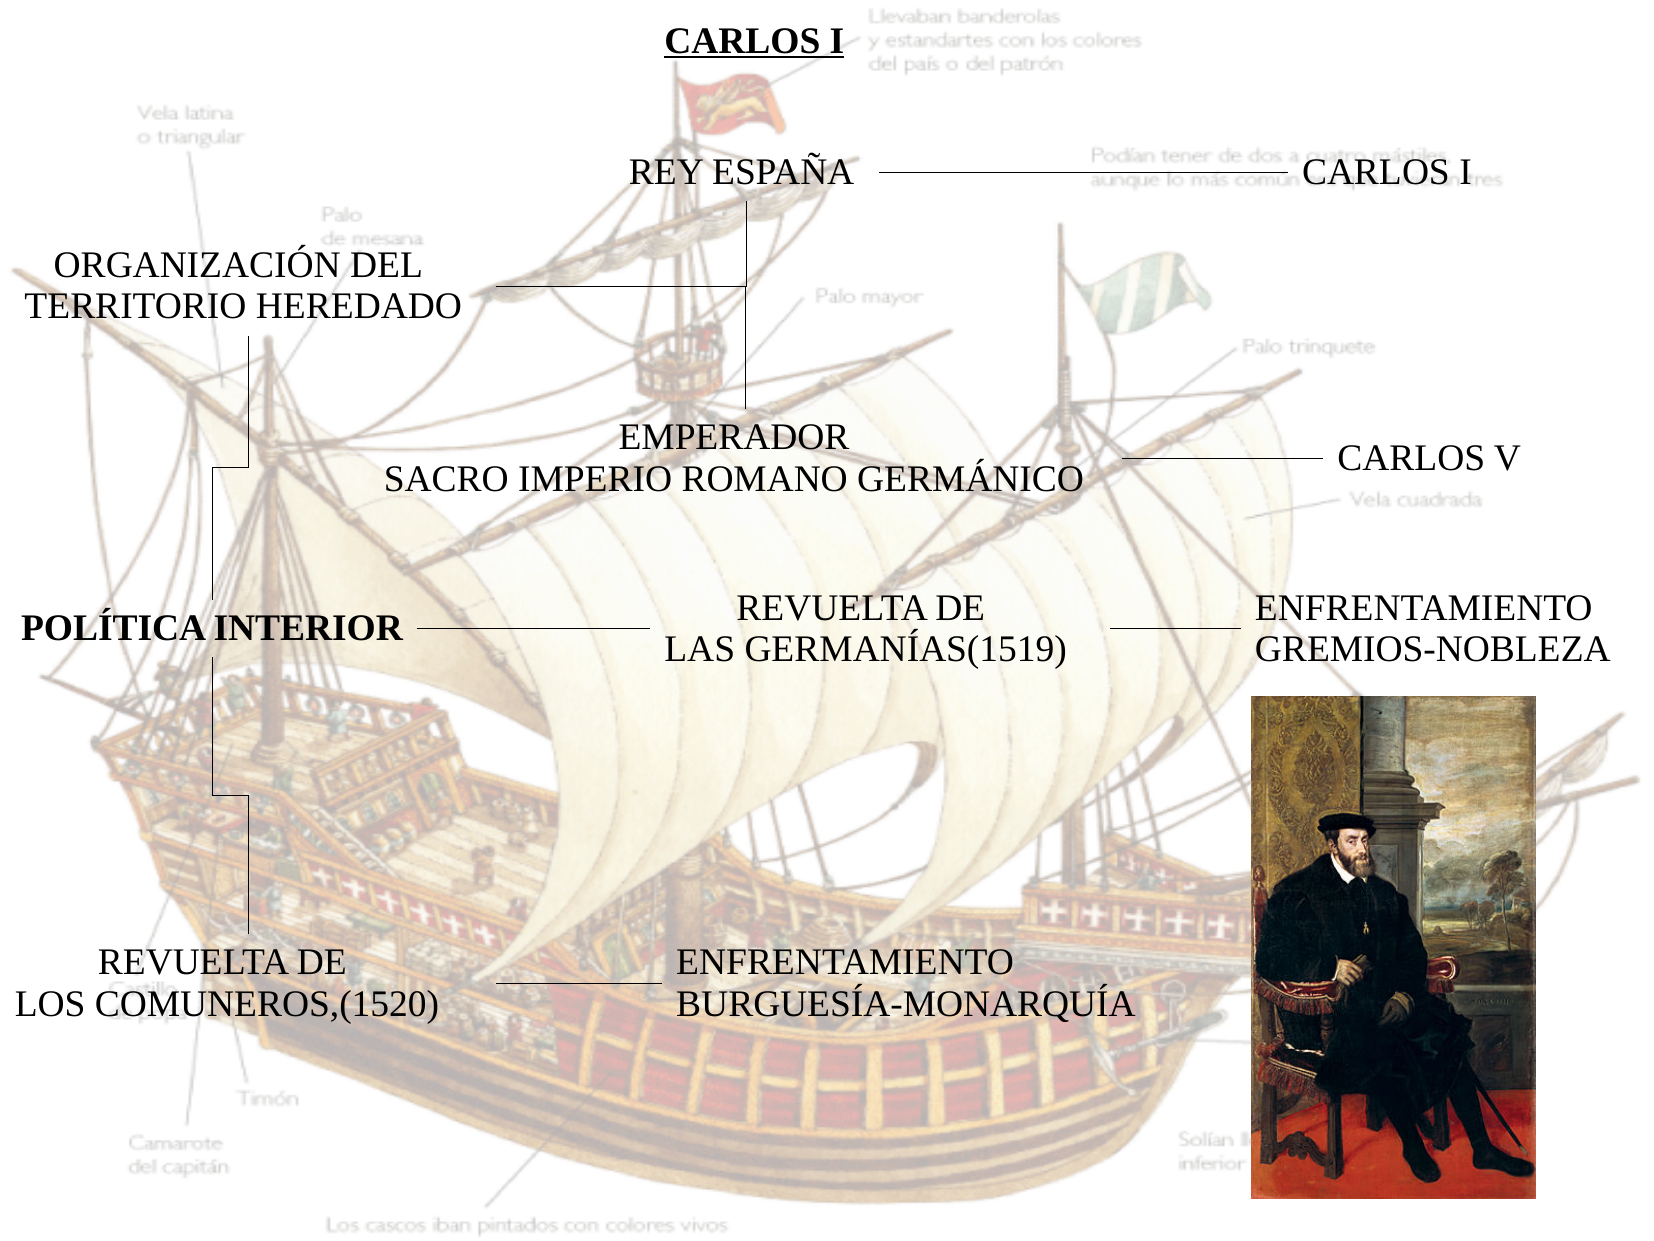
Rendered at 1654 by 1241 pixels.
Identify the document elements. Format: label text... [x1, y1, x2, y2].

text_box CARLOS V [1322, 429, 1542, 488]
text_box CARLOS I [649, 12, 860, 71]
text_box REY ESPAÑA [614, 143, 880, 202]
text_box EMPERADOR SACRO IMPERIO ROMANO GERMÁNICO [369, 408, 1123, 509]
text_box CARLOS I [1287, 143, 1493, 202]
picture [0, 337, 248, 933]
text_box ENFRENTAMIENTO GREMIOS-NOBLEZA [1240, 579, 1635, 679]
text_box ORGANIZACIÓN DEL TERRITORIO HEREDADO [0, 236, 497, 337]
text_box REVUELTA DE LAS GERMANÍAS(1519) [649, 579, 1111, 679]
picture [0, 0, 1654, 1241]
text_box POLÍTICA INTERIOR [6, 599, 418, 658]
text_box REVUELTA DE LOS COMUNEROS,(1520) [0, 933, 497, 1034]
text_box ENFRENTAMIENTO BURGUESÍA-MONARQUÍA [661, 933, 1156, 1034]
